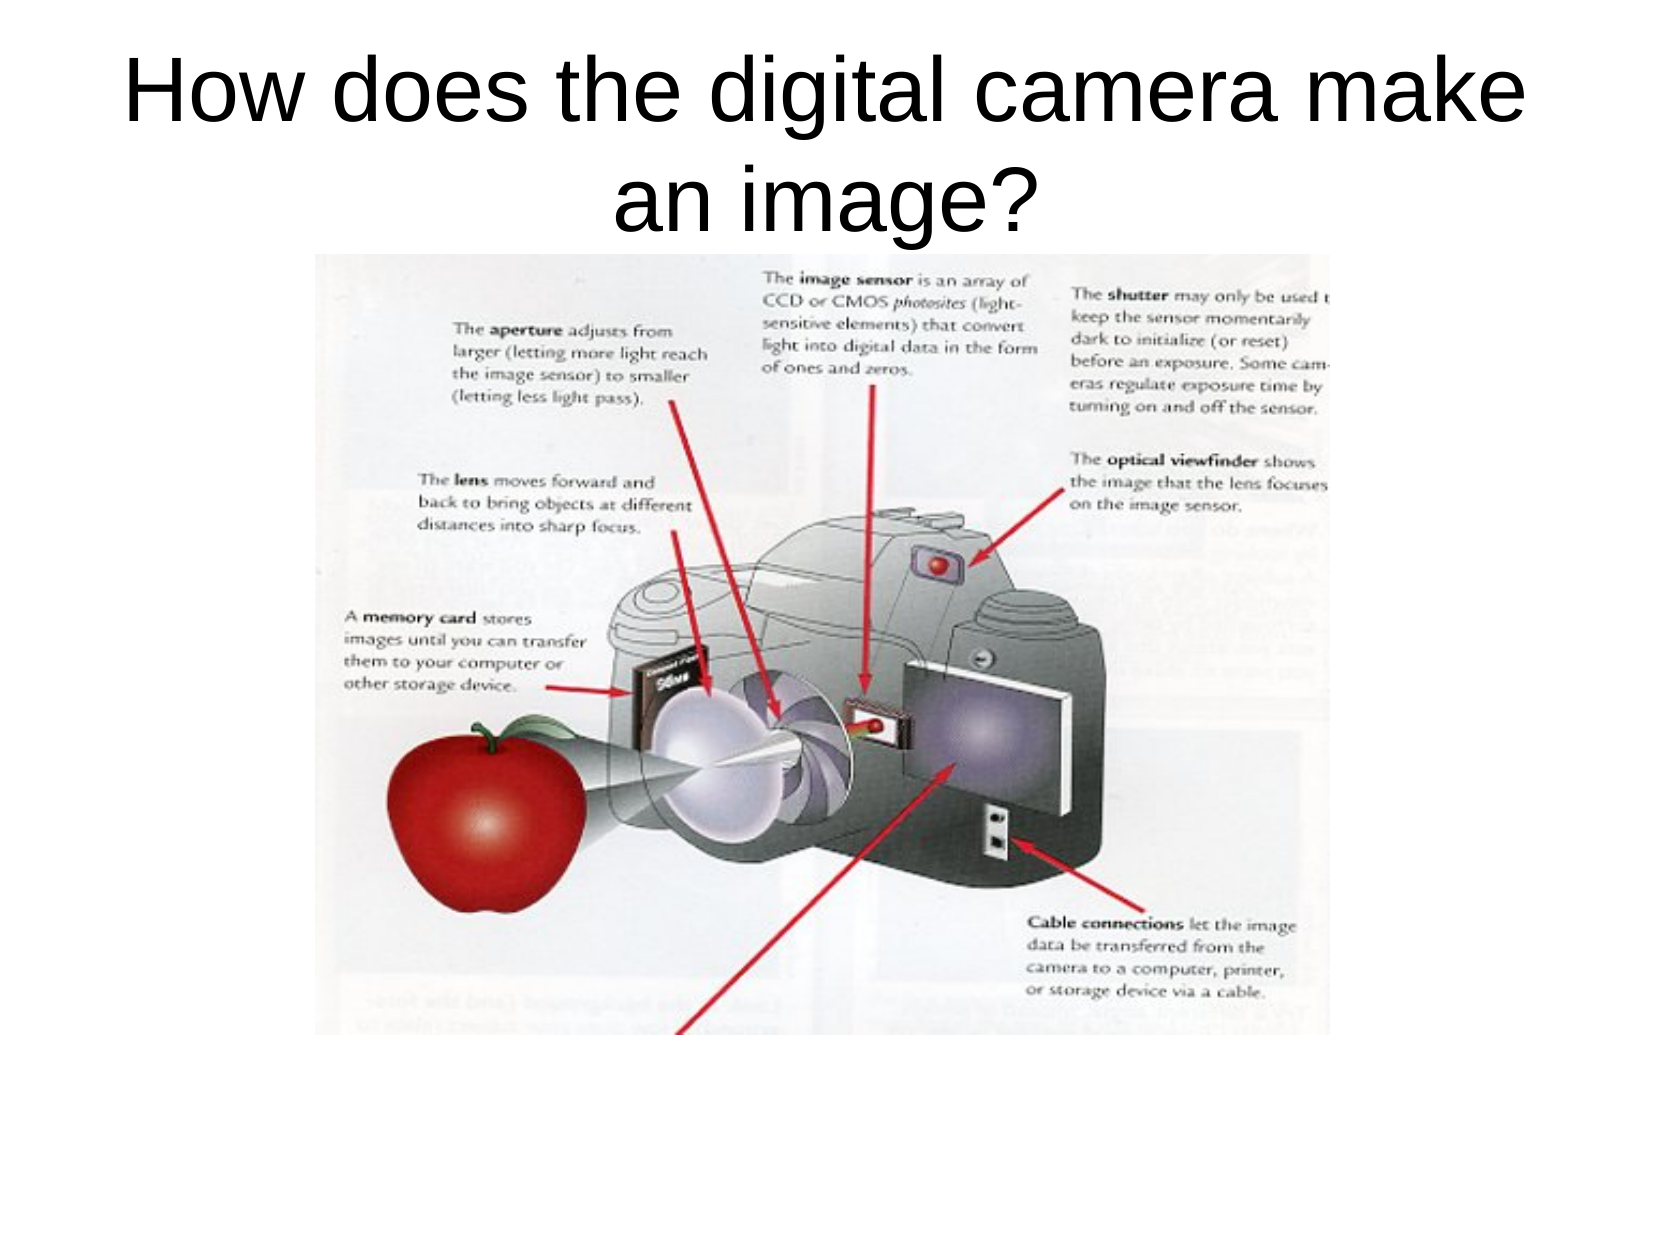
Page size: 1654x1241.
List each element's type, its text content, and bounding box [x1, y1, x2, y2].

title How does the digital camera make an image? [82, 45, 1571, 165]
subtitle Aperture, shutter, shutter button, image sensor, memory card [82, 165, 1571, 1135]
